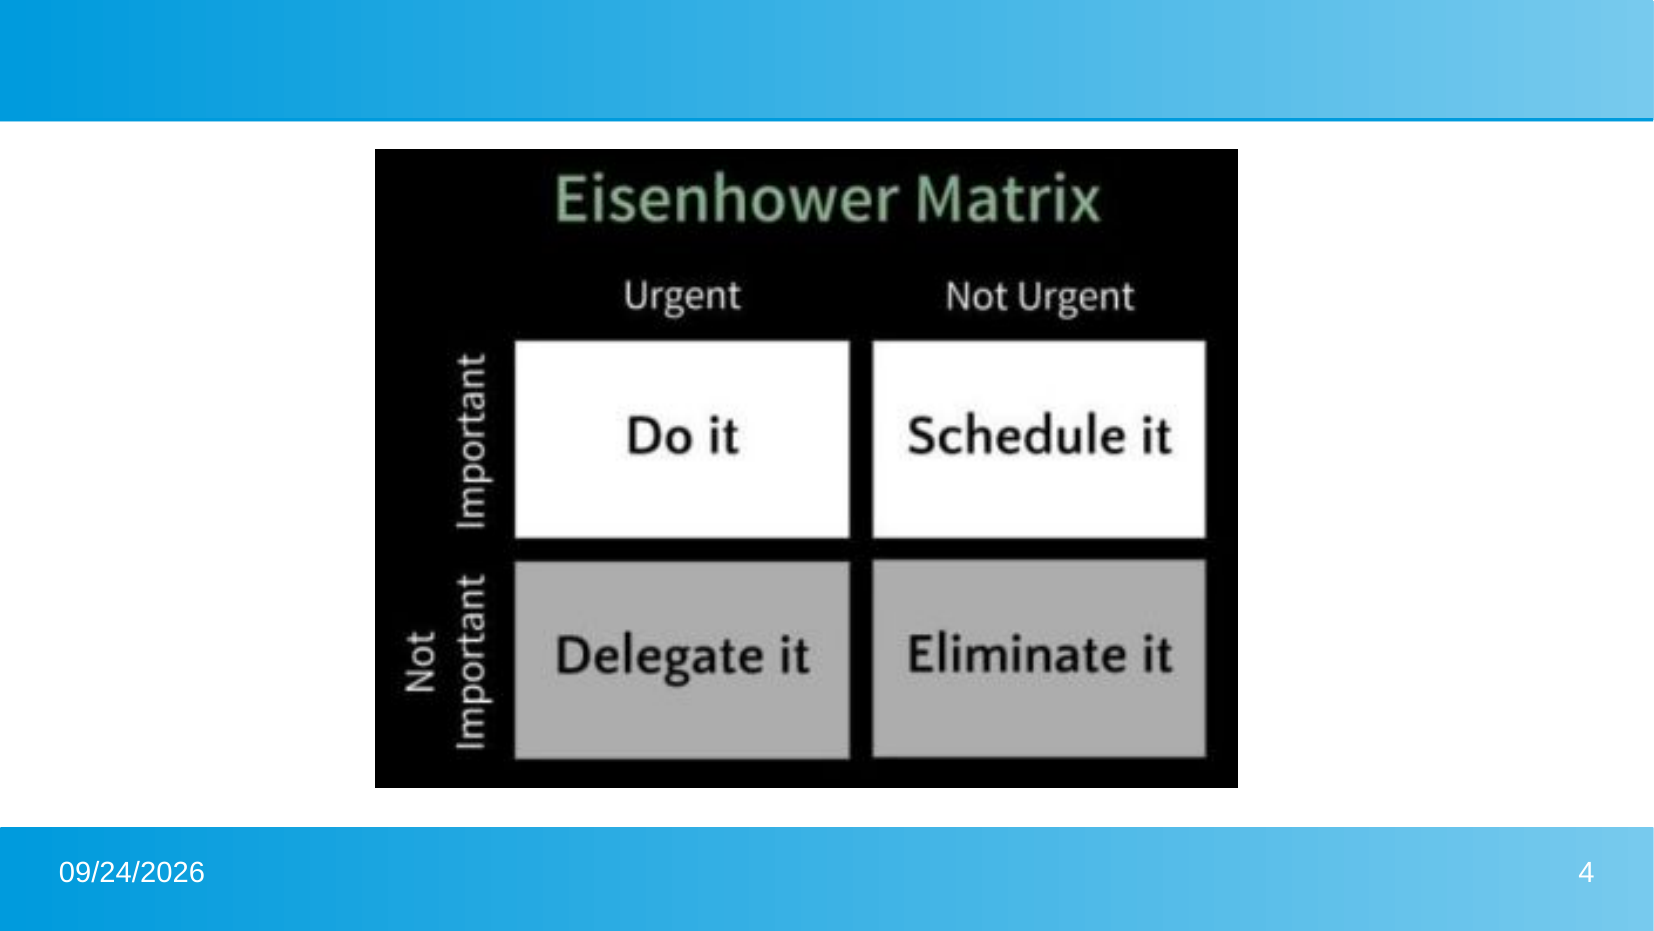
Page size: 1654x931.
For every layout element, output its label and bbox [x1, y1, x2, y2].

picture [375, 149, 1238, 788]
